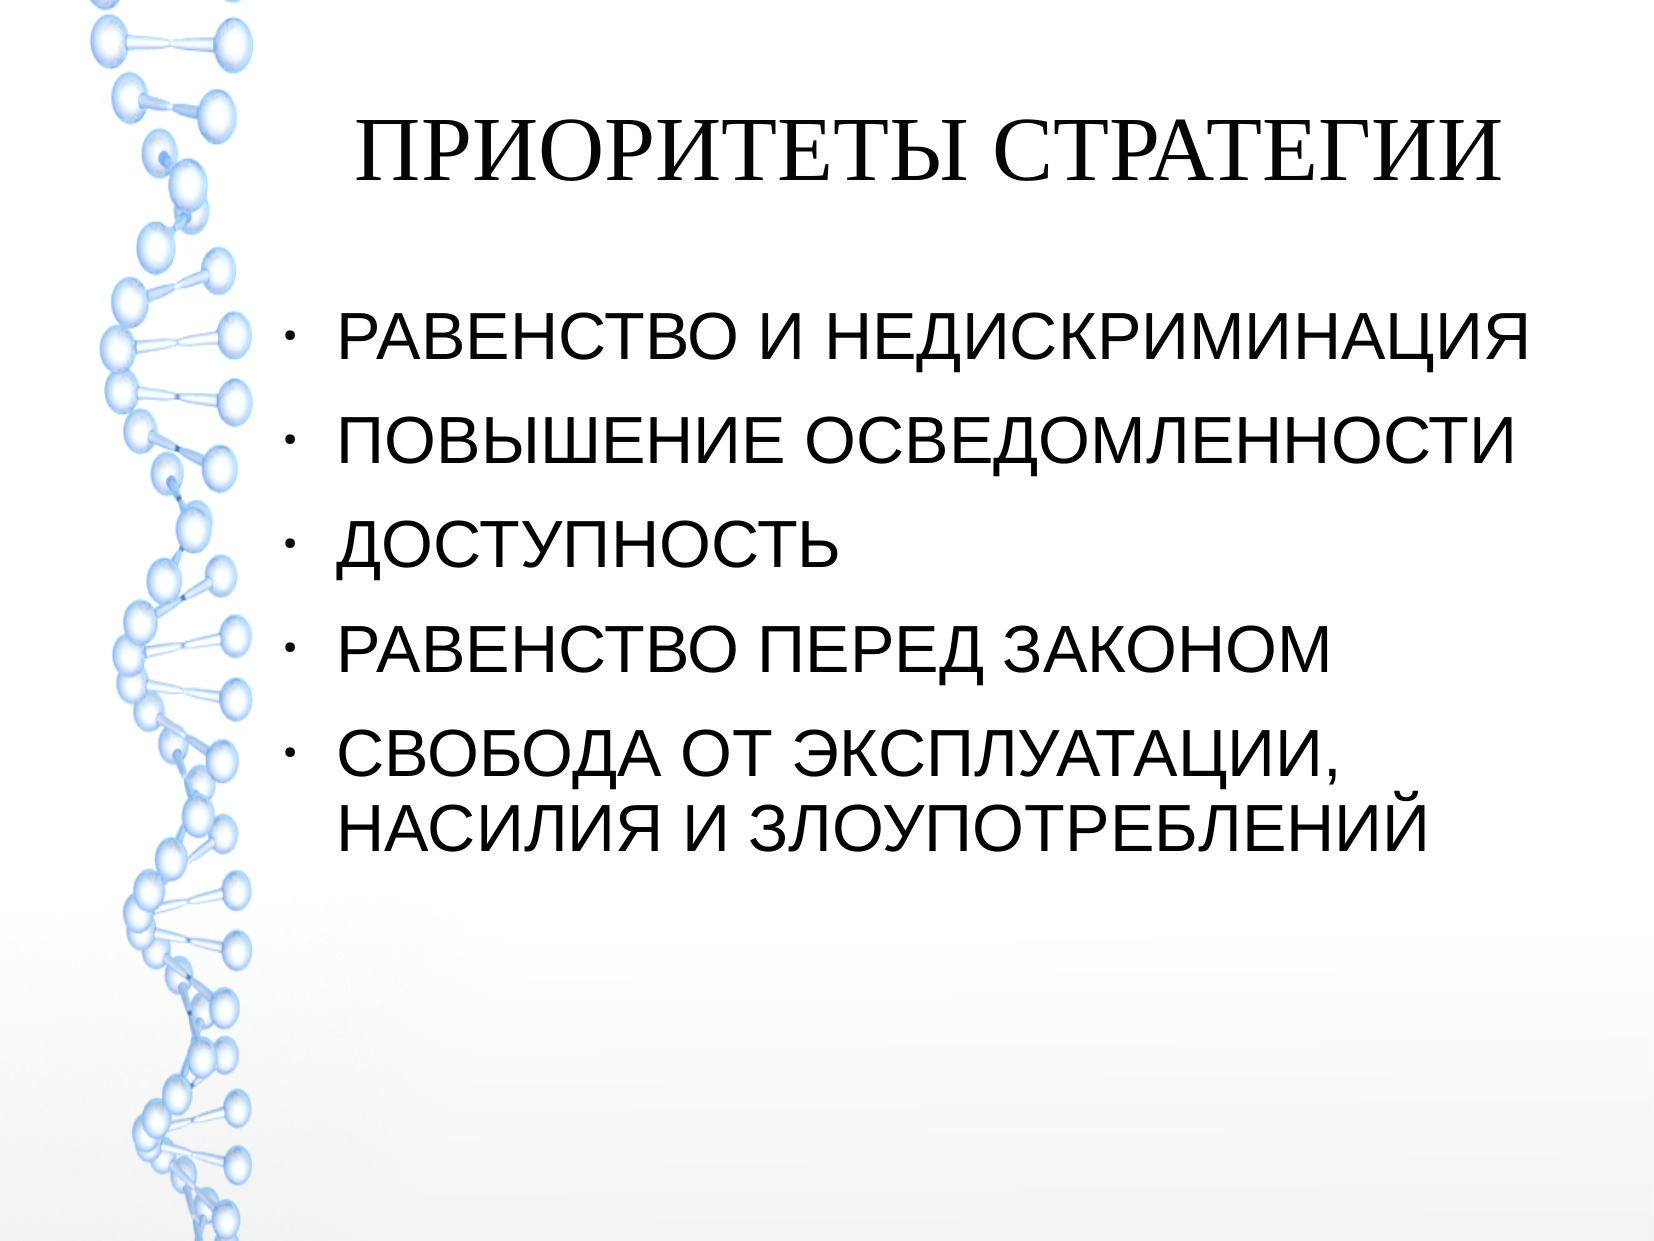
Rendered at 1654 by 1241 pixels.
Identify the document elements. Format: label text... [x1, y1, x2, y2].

title ПРИОРИТЕТЫ СТРАТЕГИИ [265, 47, 1595, 252]
picture [0, 0, 1654, 1241]
list РАВЕНСТВО И НЕДИСКРИМИНАЦИЯ ПОВЫШЕНИЕ ОСВЕДОМЛЕННОСТИ ДОСТУПНОСТЬ РАВЕНСТВО ПЕРЕД ЗАКОНОМ СВОБОДА ОТ ЭКСПЛУАТАЦИИ, НАСИЛИЯ И ЗЛОУПОТРЕБЛЕНИЙ [265, 299, 1595, 1019]
